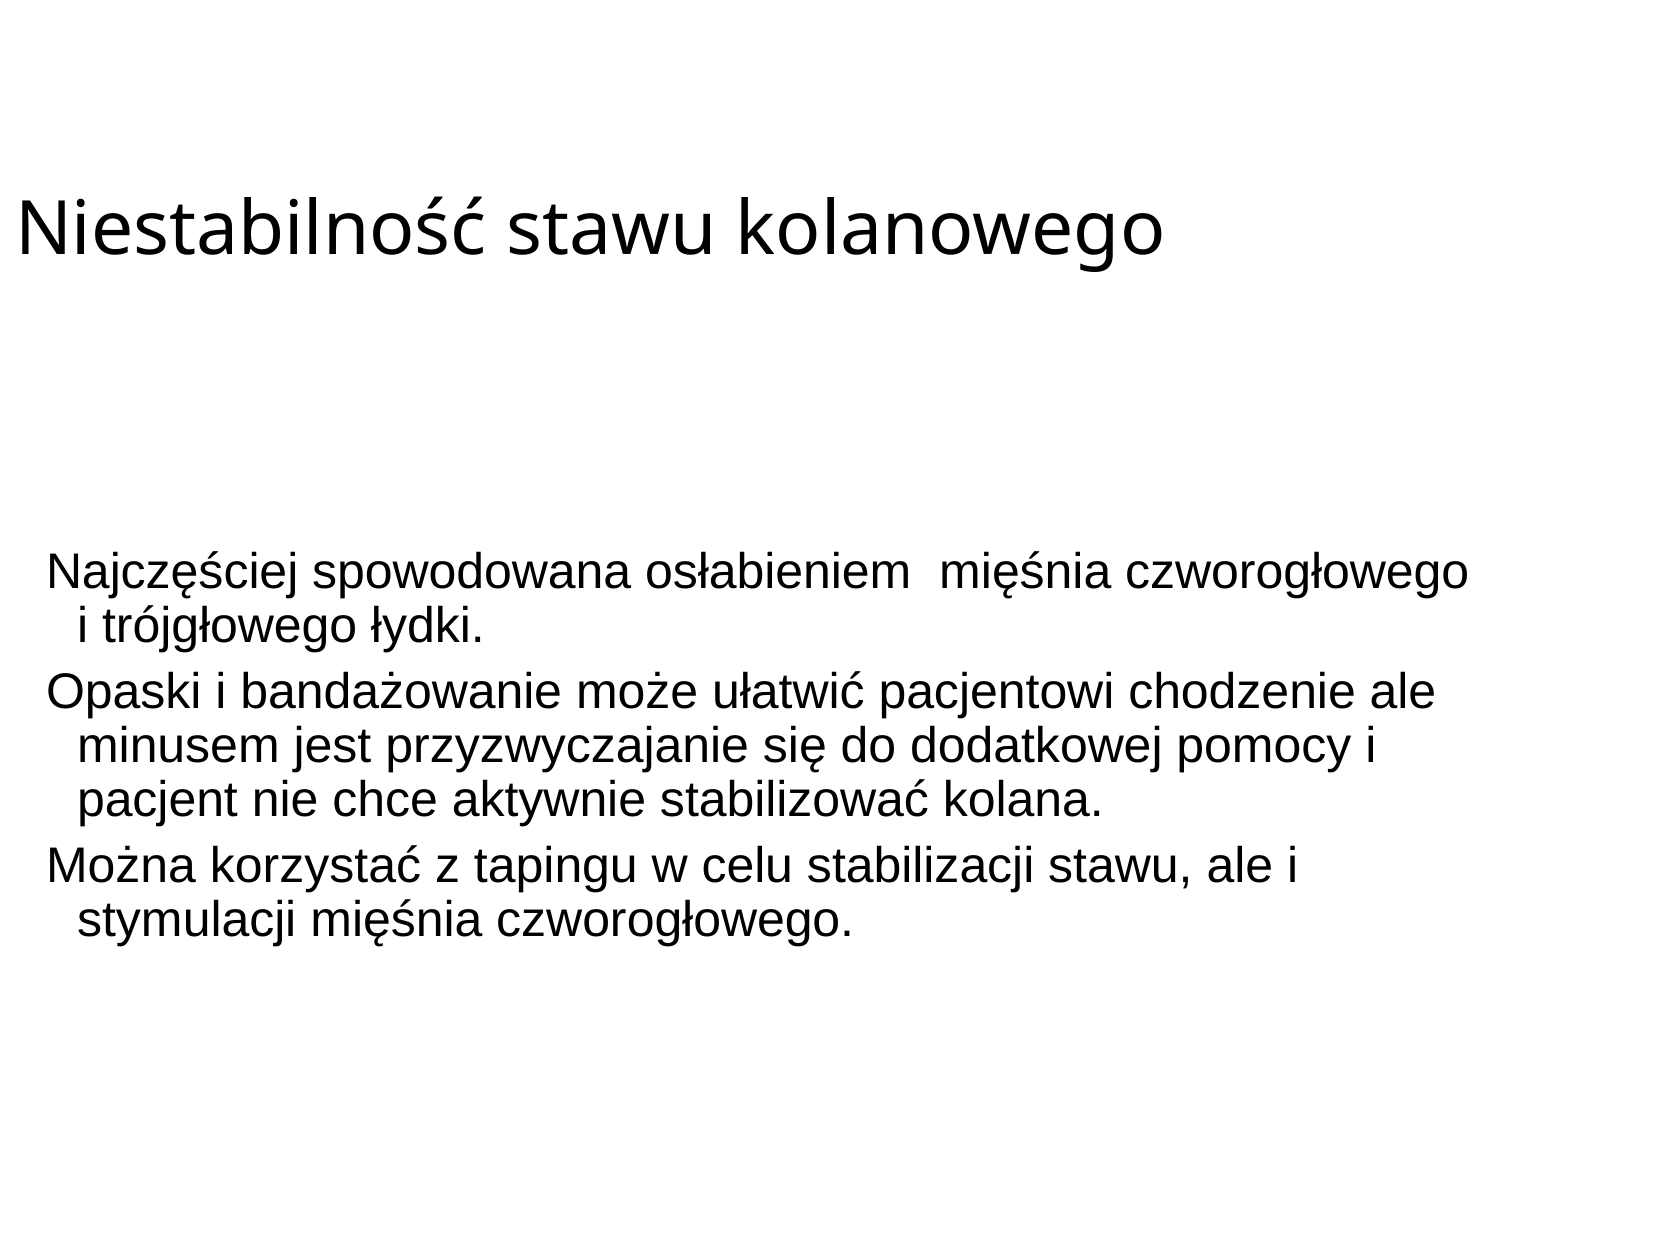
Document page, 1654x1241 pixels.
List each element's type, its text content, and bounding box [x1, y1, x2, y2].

list Najczęściej spowodowana osłabieniem mięśnia czworogłowego i trójgłowego łydki. Opaski i bandażowanie może ułatwić pacjentowi chodzenie ale minusem jest przyzwyczajanie się do dodatkowej pomocy i pacjent nie chce aktywnie stabilizować kolana. Można korzystać z tapingu w celu stabilizacji stawu, ale i stymulacji mięśnia czworogłowego. [0, 350, 1489, 1144]
title Niestabilność stawu kolanowego [0, 127, 1489, 334]
